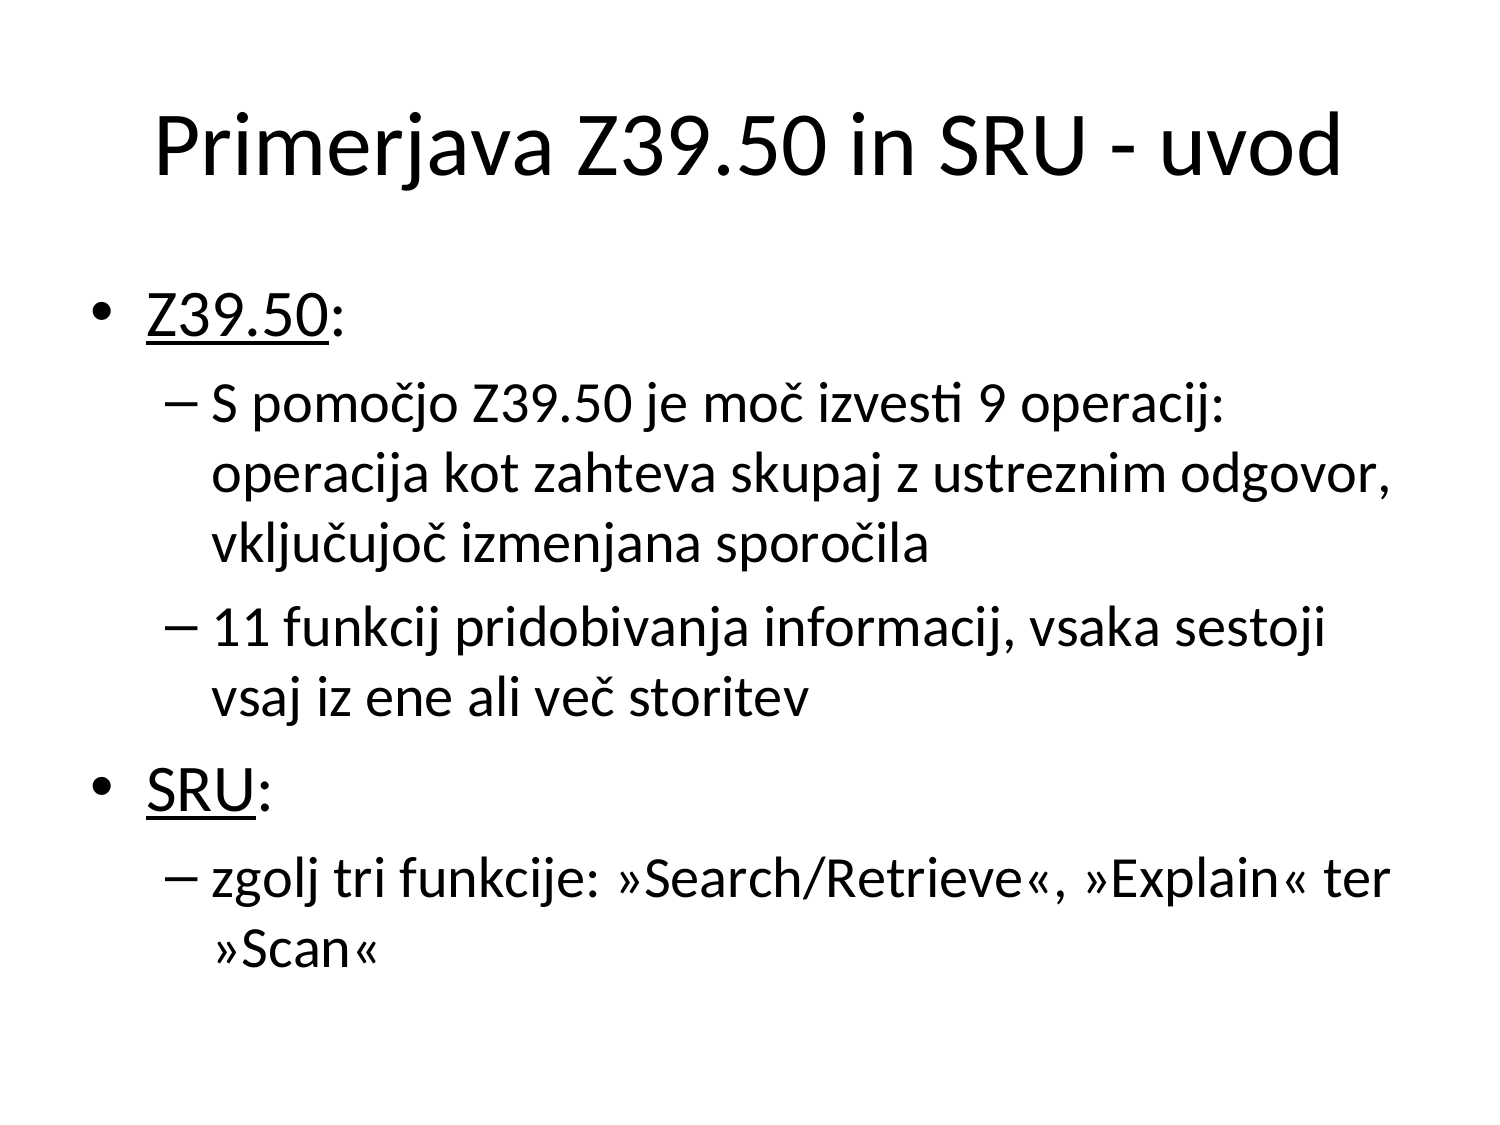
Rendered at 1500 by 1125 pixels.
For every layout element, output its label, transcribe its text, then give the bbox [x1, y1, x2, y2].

list Z39.50: S pomočjo Z39.50 je moč izvesti 9 operacij: operacija kot zahteva skupaj z ustreznim odgovor, vključujoč izmenjana sporočila 11 funkcij pridobivanja informacij, vsaka sestoji vsaj iz ene ali več storitev SRU: zgolj tri funkcije: »Search/Retrieve«, »Explain« ter »Scan« [75, 262, 1426, 1006]
title Primerjava Z39.50 in SRU - uvod [75, 21, 1426, 257]
